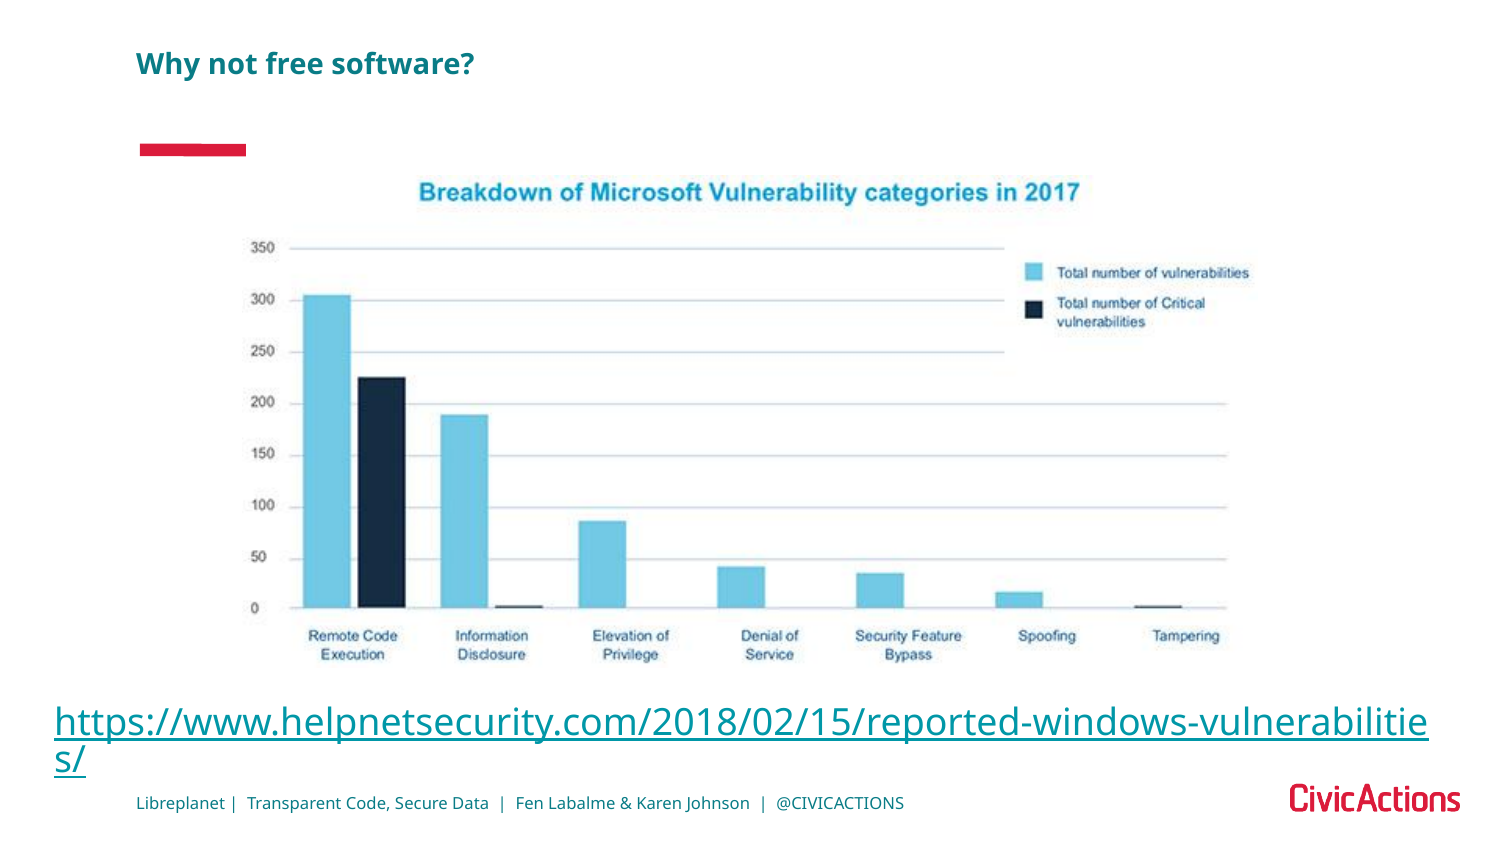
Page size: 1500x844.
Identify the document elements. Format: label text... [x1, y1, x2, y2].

text_box https://www.helpnetsecurity.com/2018/02/15/reported-windows-vulnerabilities/ [39, 682, 1461, 764]
title Why not free software? [121, 30, 1375, 112]
text_box Libreplanet | Transparent Code, Secure Data | Fen Labalme & Karen Johnson | @CIVICACTIONS [121, 778, 1467, 817]
picture [242, 175, 1258, 668]
